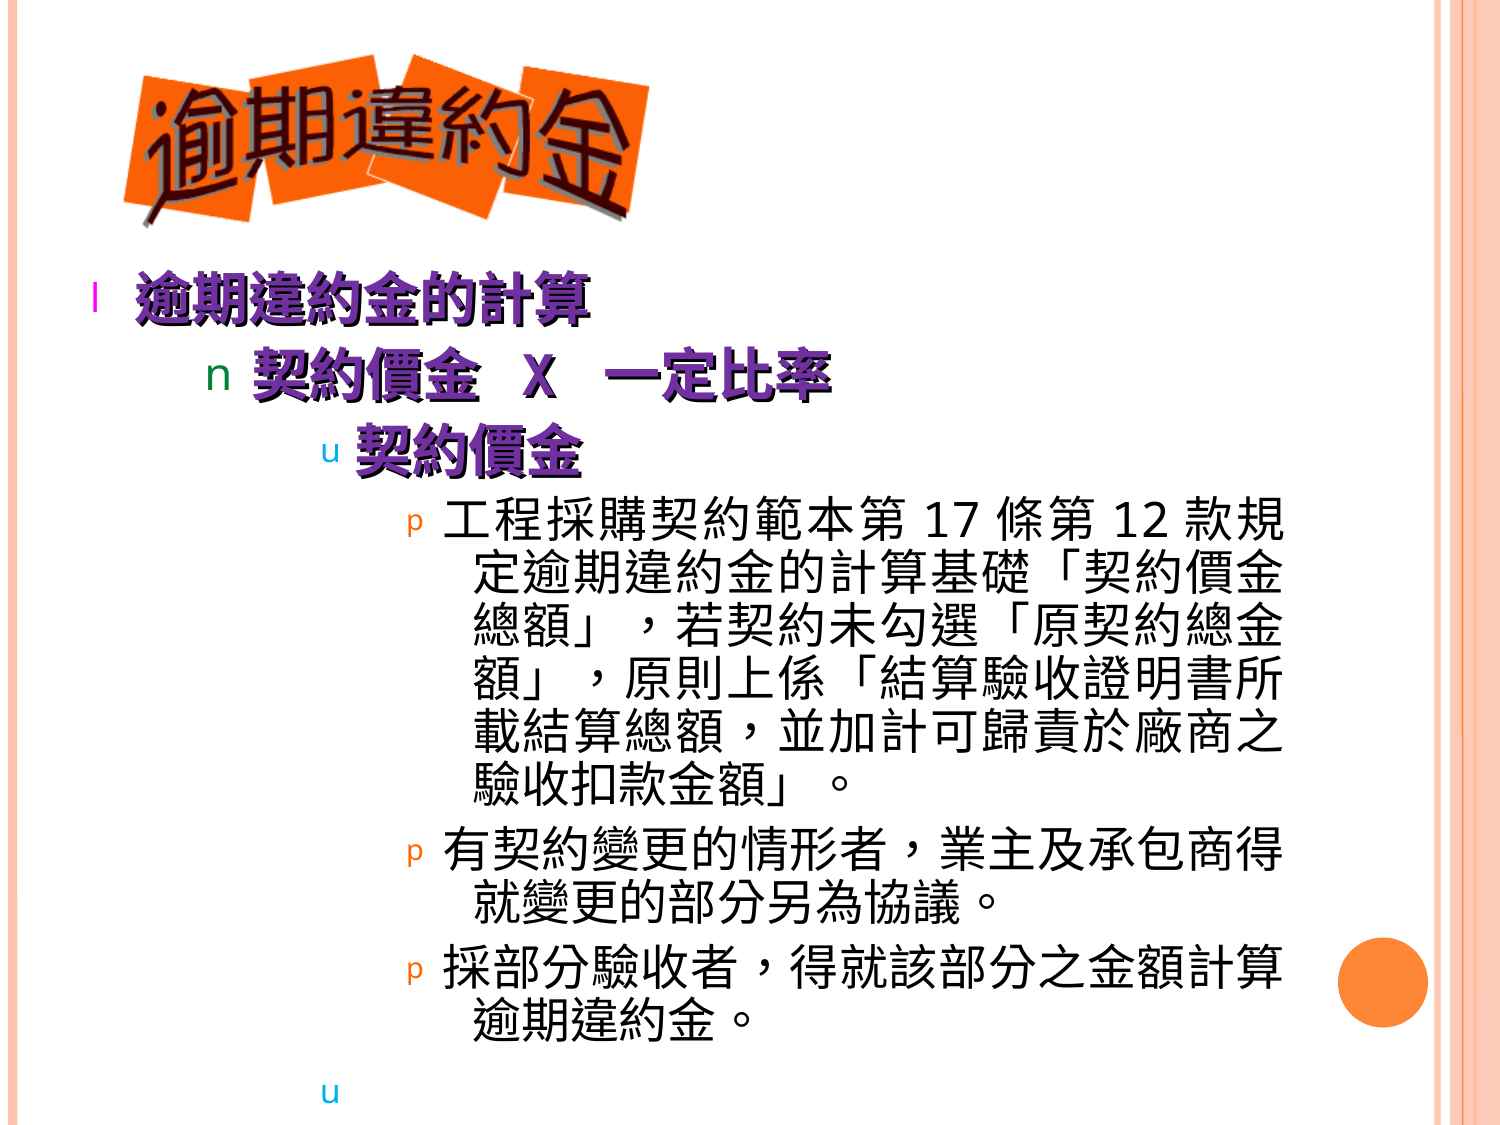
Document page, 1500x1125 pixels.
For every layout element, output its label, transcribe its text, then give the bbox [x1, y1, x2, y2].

picture [120, 49, 656, 234]
list 逾期違約金的計算 契約價金 X 一定比率 契約價金 工程採購契約範本第17條第12款規定逾期違約金的計算基礎「契約價金總額」，若契約未勾選「原契約總金額」，原則上係「結算驗收證明書所載結算總額，並加計可歸責於廠商之驗收扣款金額」。 有契約變更的情形者，業主及承包商得就變更的部分另為協議。 採部分驗收者，得就該部分之金額計算逾期違約金。 [75, 262, 1300, 1062]
